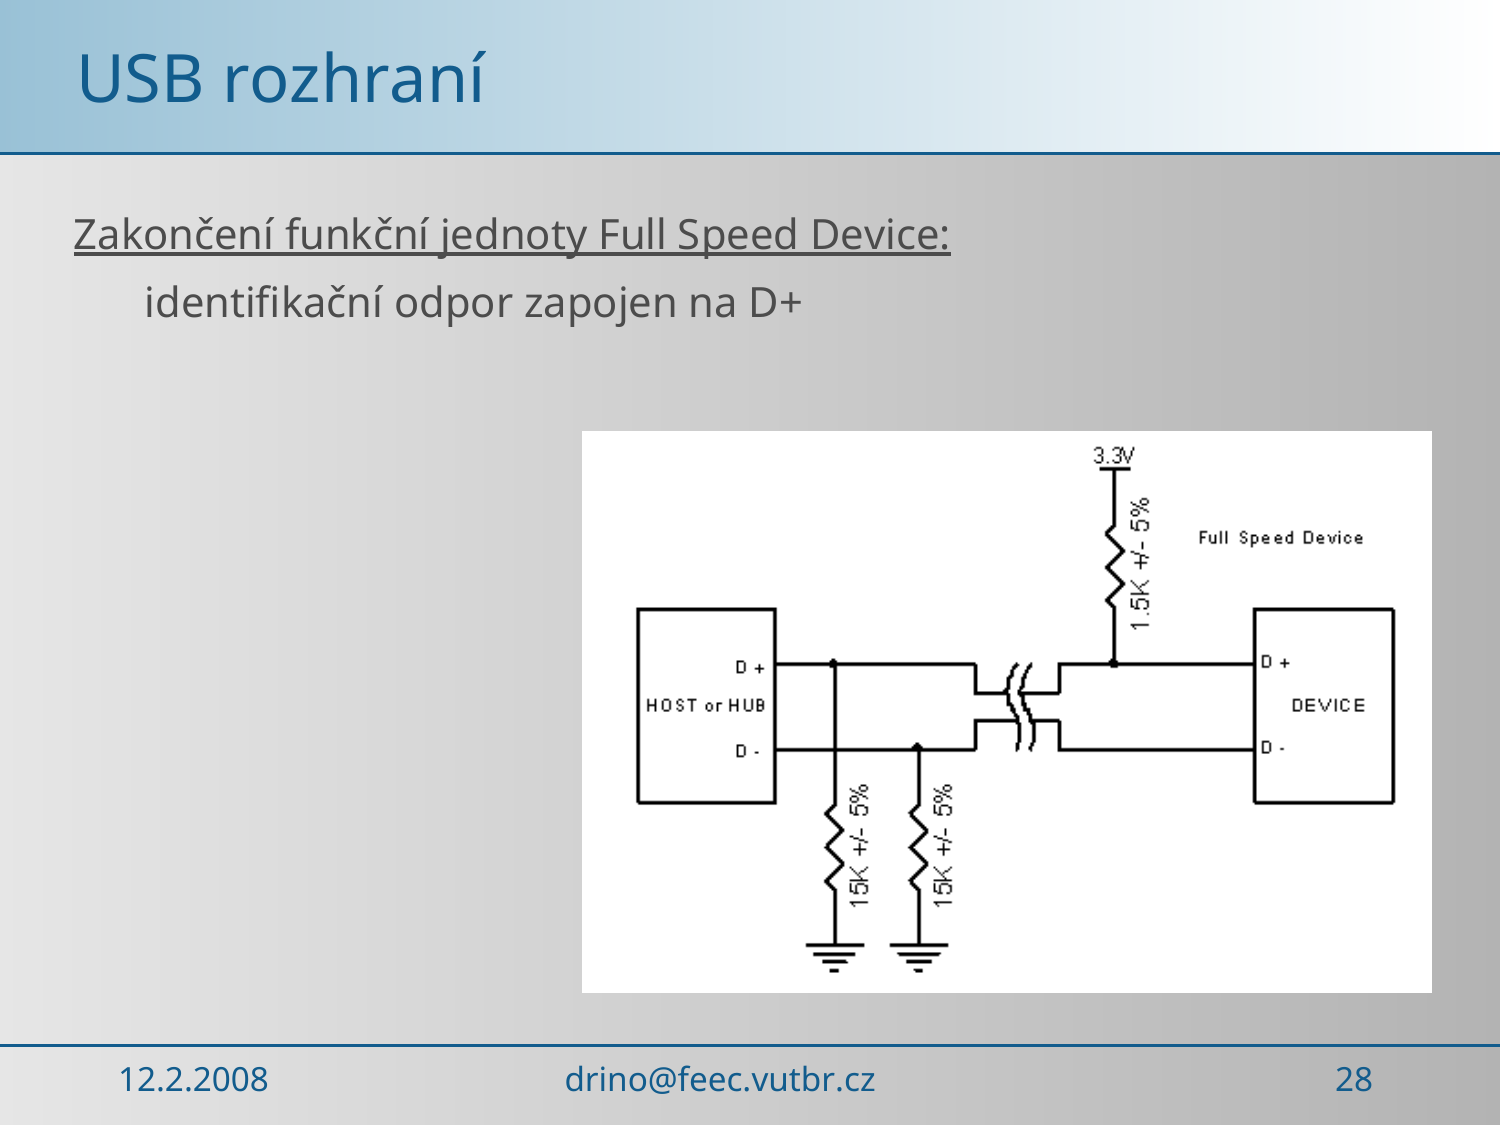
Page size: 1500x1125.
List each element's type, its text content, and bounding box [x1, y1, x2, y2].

text_box 12.2.2008 [103, 1049, 432, 1125]
text_box <číslo> [1075, 1049, 1388, 1125]
text_box Zakončení funkční jednoty Full Speed Device: identifikační odpor zapojen na D+ [59, 196, 1442, 338]
text_box drino@feec.vutbr.cz [454, 1049, 987, 1125]
picture [582, 431, 1432, 993]
title USB rozhraní [0, 0, 1500, 152]
